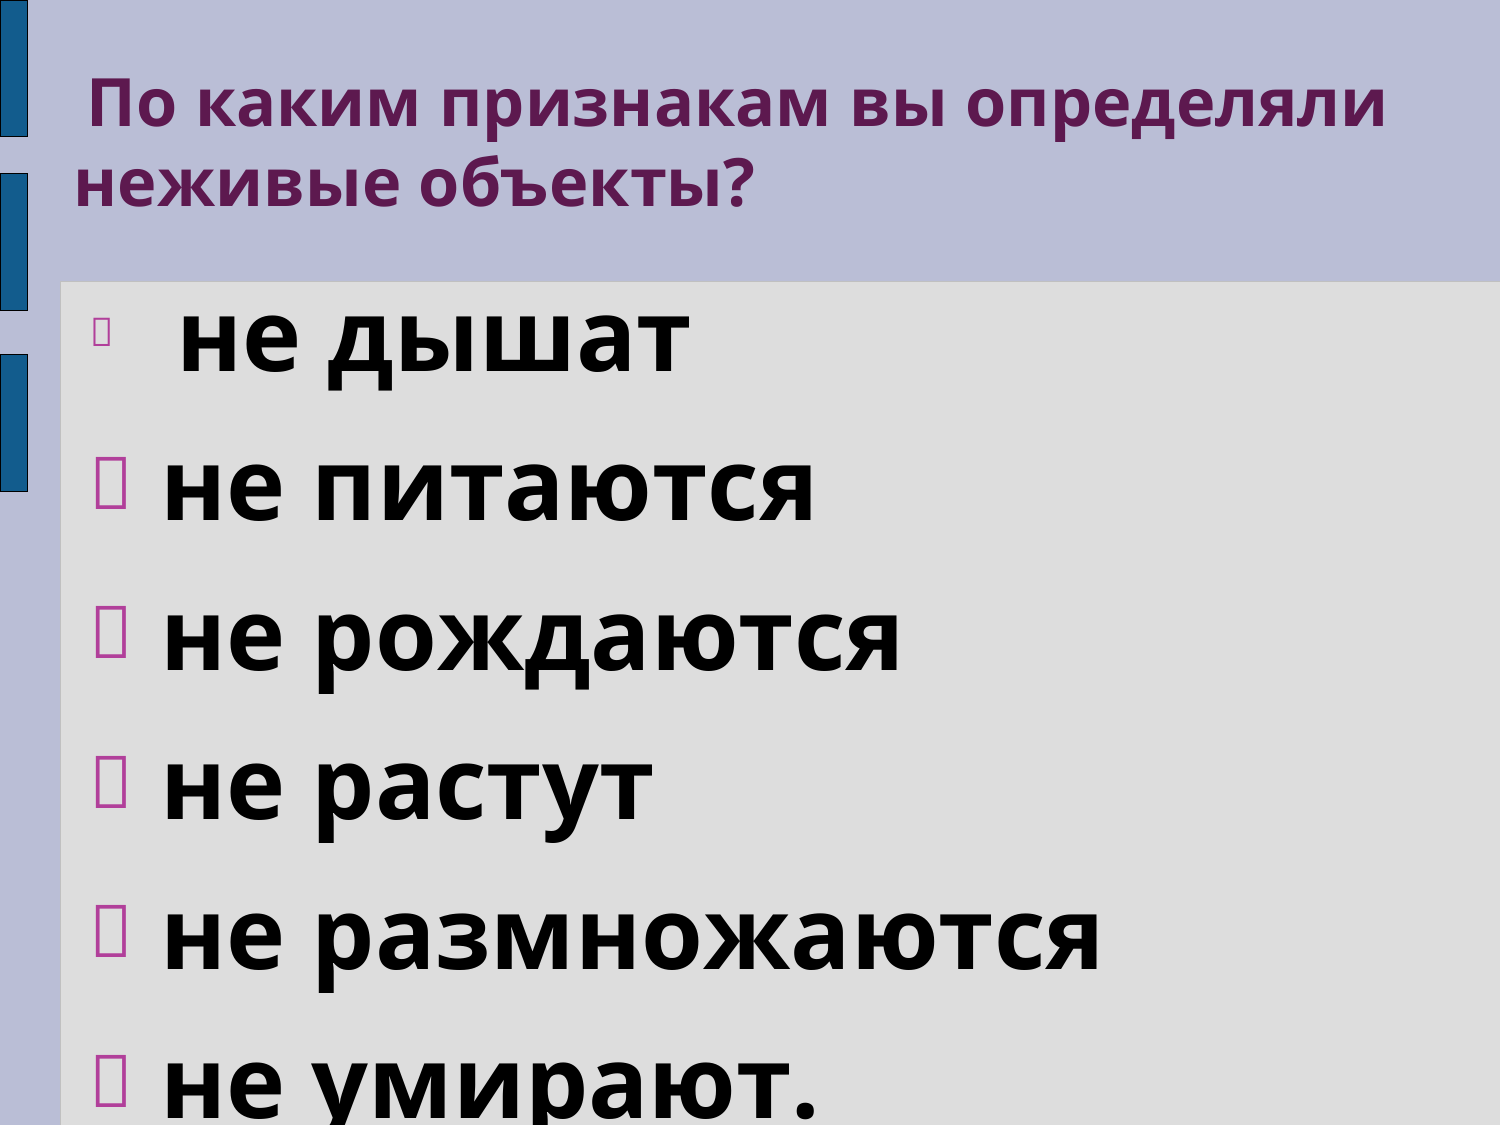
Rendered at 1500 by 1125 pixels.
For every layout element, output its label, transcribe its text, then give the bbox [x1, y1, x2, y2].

title По каким признакам вы определяли неживые объекты? [59, 52, 1477, 240]
list не дышат не питаются не рождаются не растут не размножаются не умирают. [75, 264, 1477, 1123]
